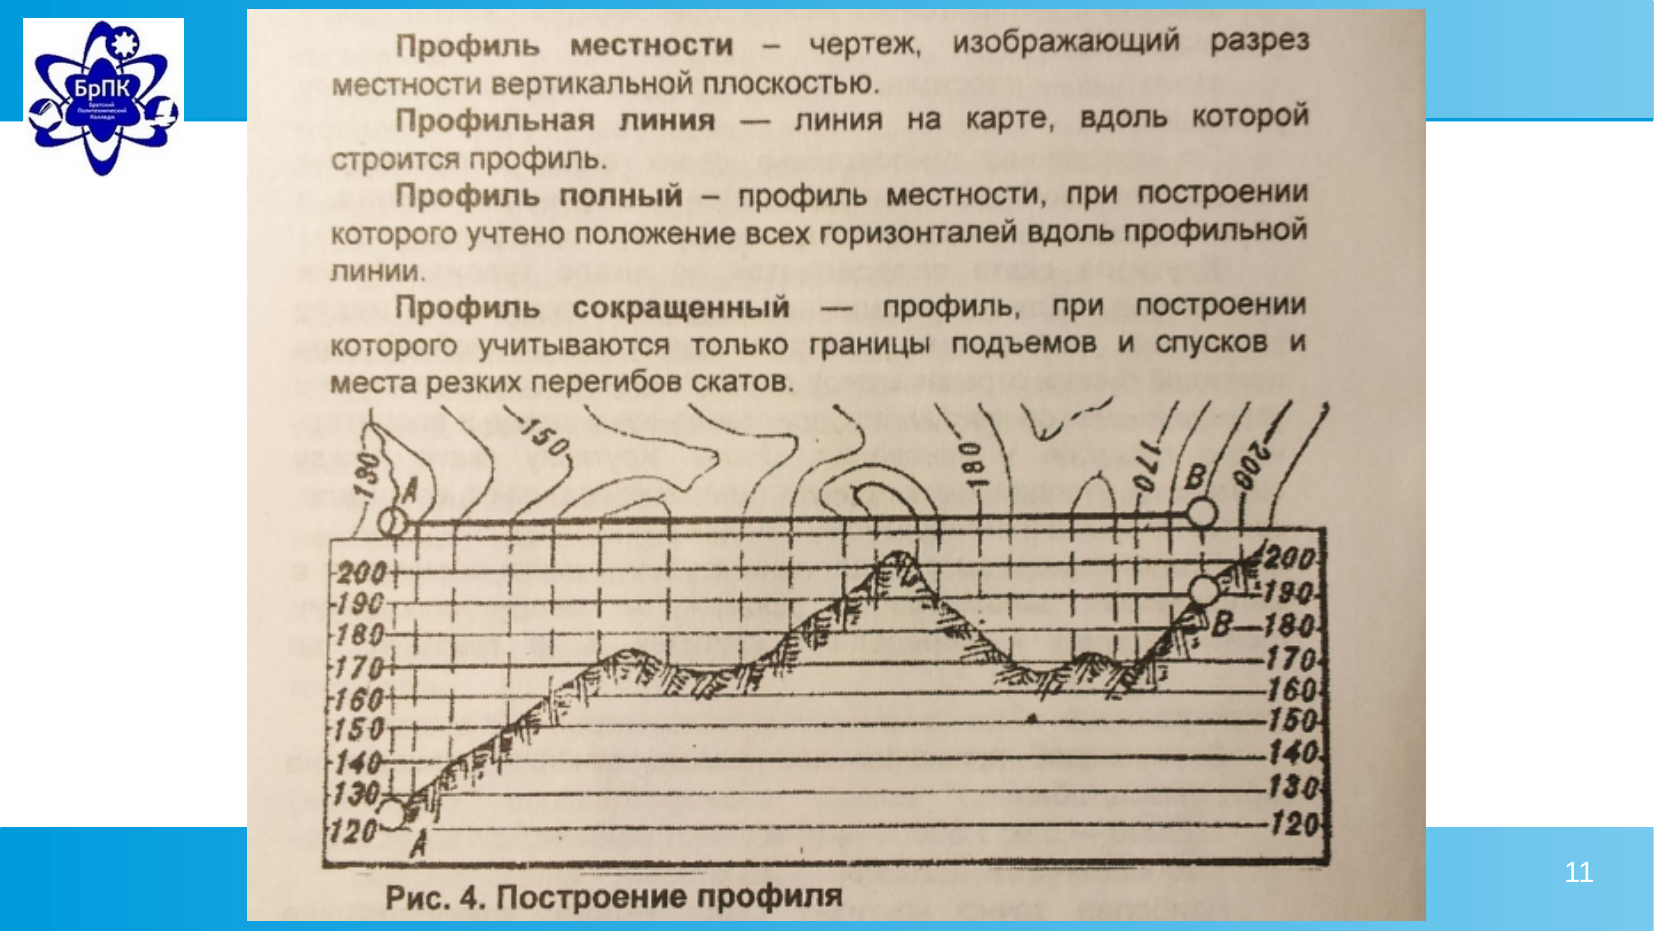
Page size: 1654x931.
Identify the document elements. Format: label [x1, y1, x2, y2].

picture [23, 19, 184, 179]
picture [247, 9, 1426, 921]
